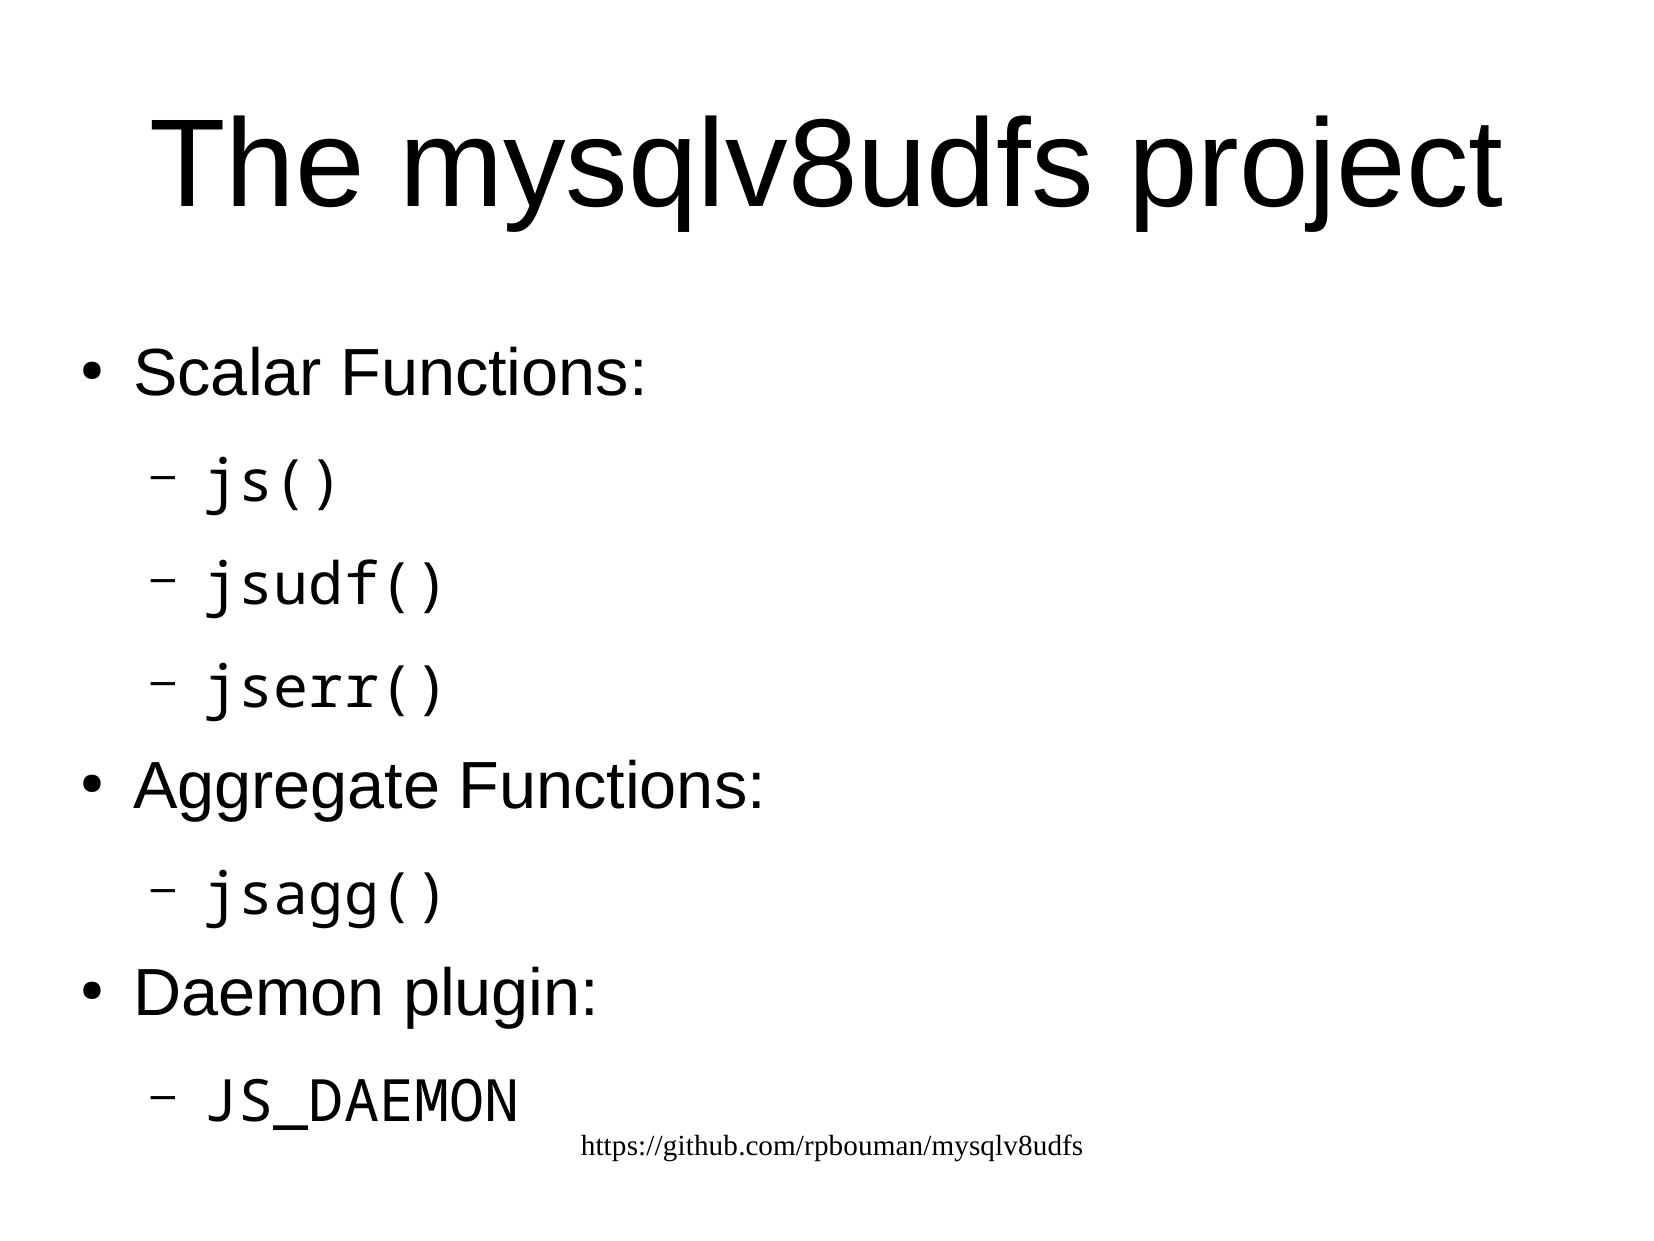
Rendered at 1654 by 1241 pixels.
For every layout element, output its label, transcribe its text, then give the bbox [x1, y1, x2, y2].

title The mysqlv8udfs project [82, 60, 1571, 268]
list Scalar Functions: js() jsudf() jserr() Aggregate Functions: jsagg() Daemon plugin: JS_DAEMON [62, 334, 1636, 1219]
